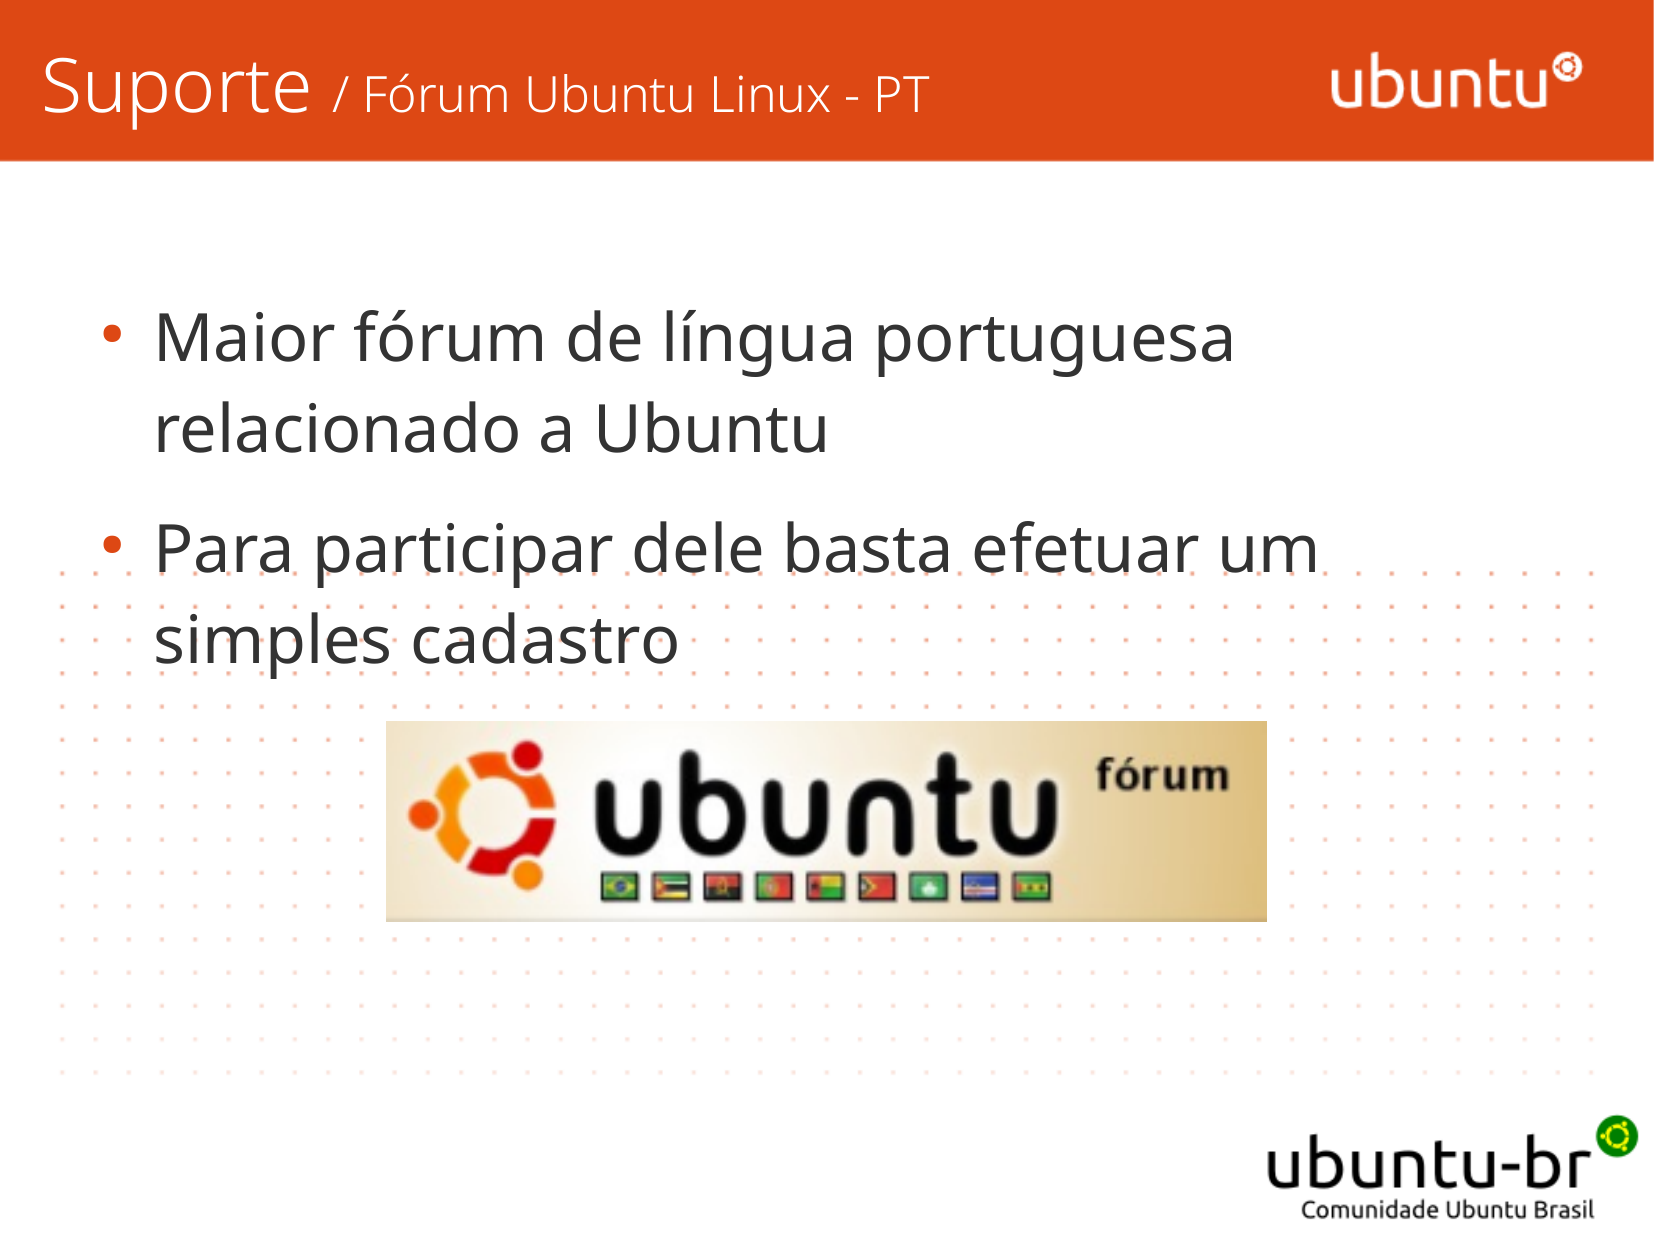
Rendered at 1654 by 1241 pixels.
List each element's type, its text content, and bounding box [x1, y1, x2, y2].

title Suporte / Fórum Ubuntu Linux - PT [41, 31, 1300, 136]
list Maior fórum de língua portuguesa relacionado a Ubuntu Para participar dele basta efetuar um simples cadastro [82, 290, 1538, 1010]
picture [0, 0, 1654, 1241]
